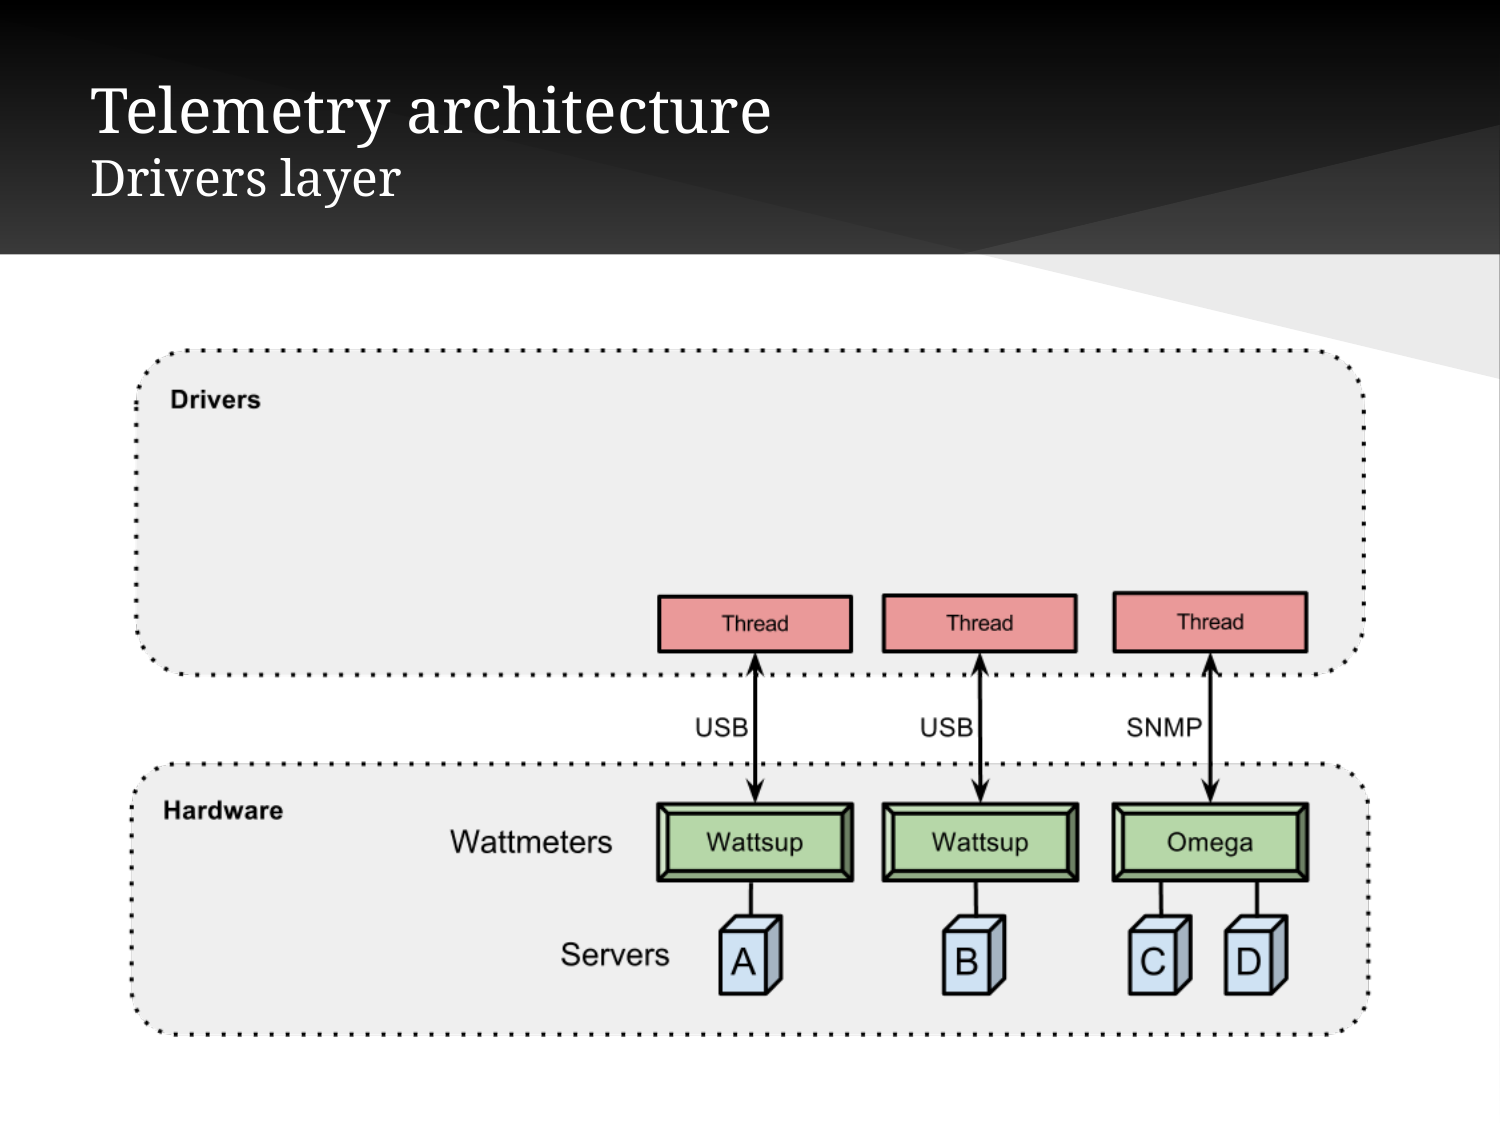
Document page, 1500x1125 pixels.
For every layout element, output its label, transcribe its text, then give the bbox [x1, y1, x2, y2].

title Telemetry architecture Drivers layer [75, 45, 1425, 233]
picture [102, 330, 1398, 1061]
